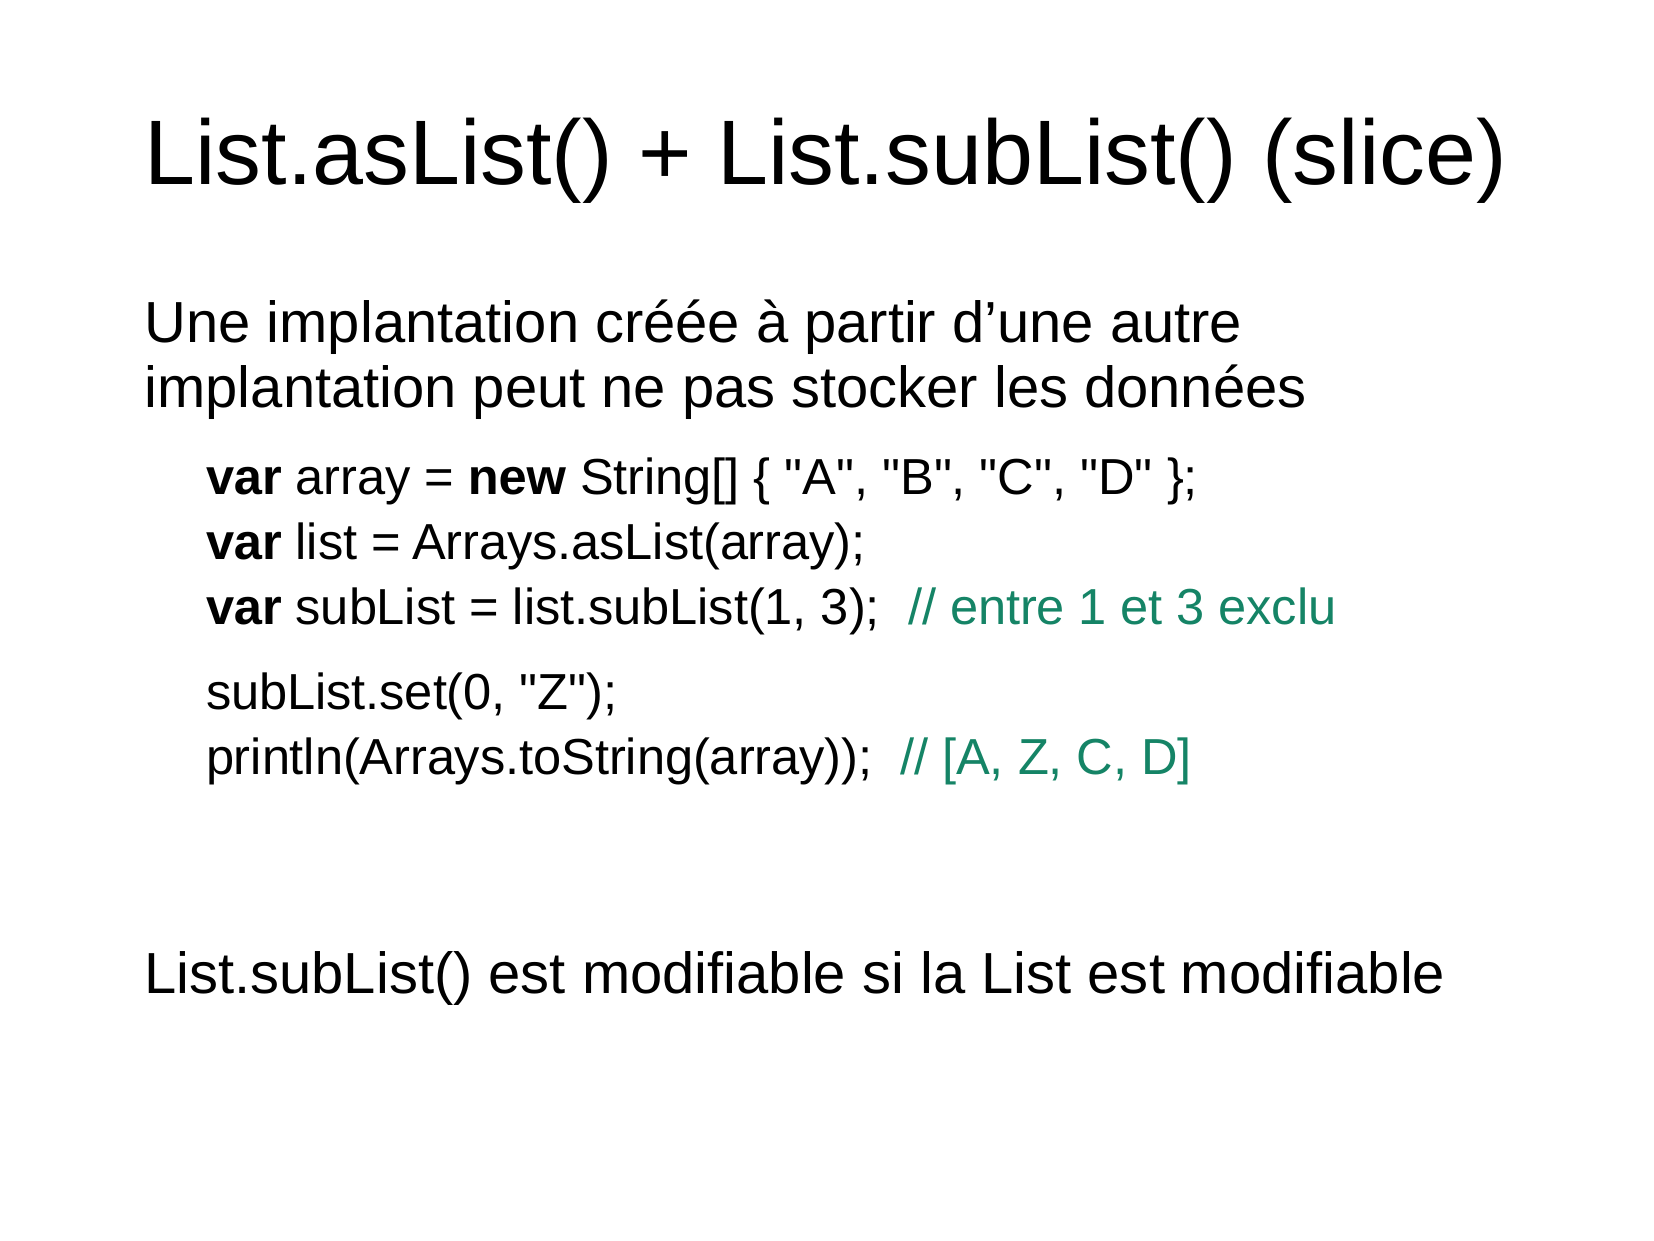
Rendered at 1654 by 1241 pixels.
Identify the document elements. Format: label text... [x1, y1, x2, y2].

title List.asList() + List.subList() (slice) [82, 49, 1571, 257]
list Une implantation créée à partir d’une autre implantation peut ne pas stocker les données var array = new String[] { "A", "B", "C", "D" }; var list = Arrays.asList(array); var subList = list.subList(1, 3); // entre 1 et 3 exclu subList.set(0, "Z"); println(Arrays.toString(array)); // [A, Z, C, D] List.subList() est modifiable si la List est modifiable [82, 290, 1571, 1010]
